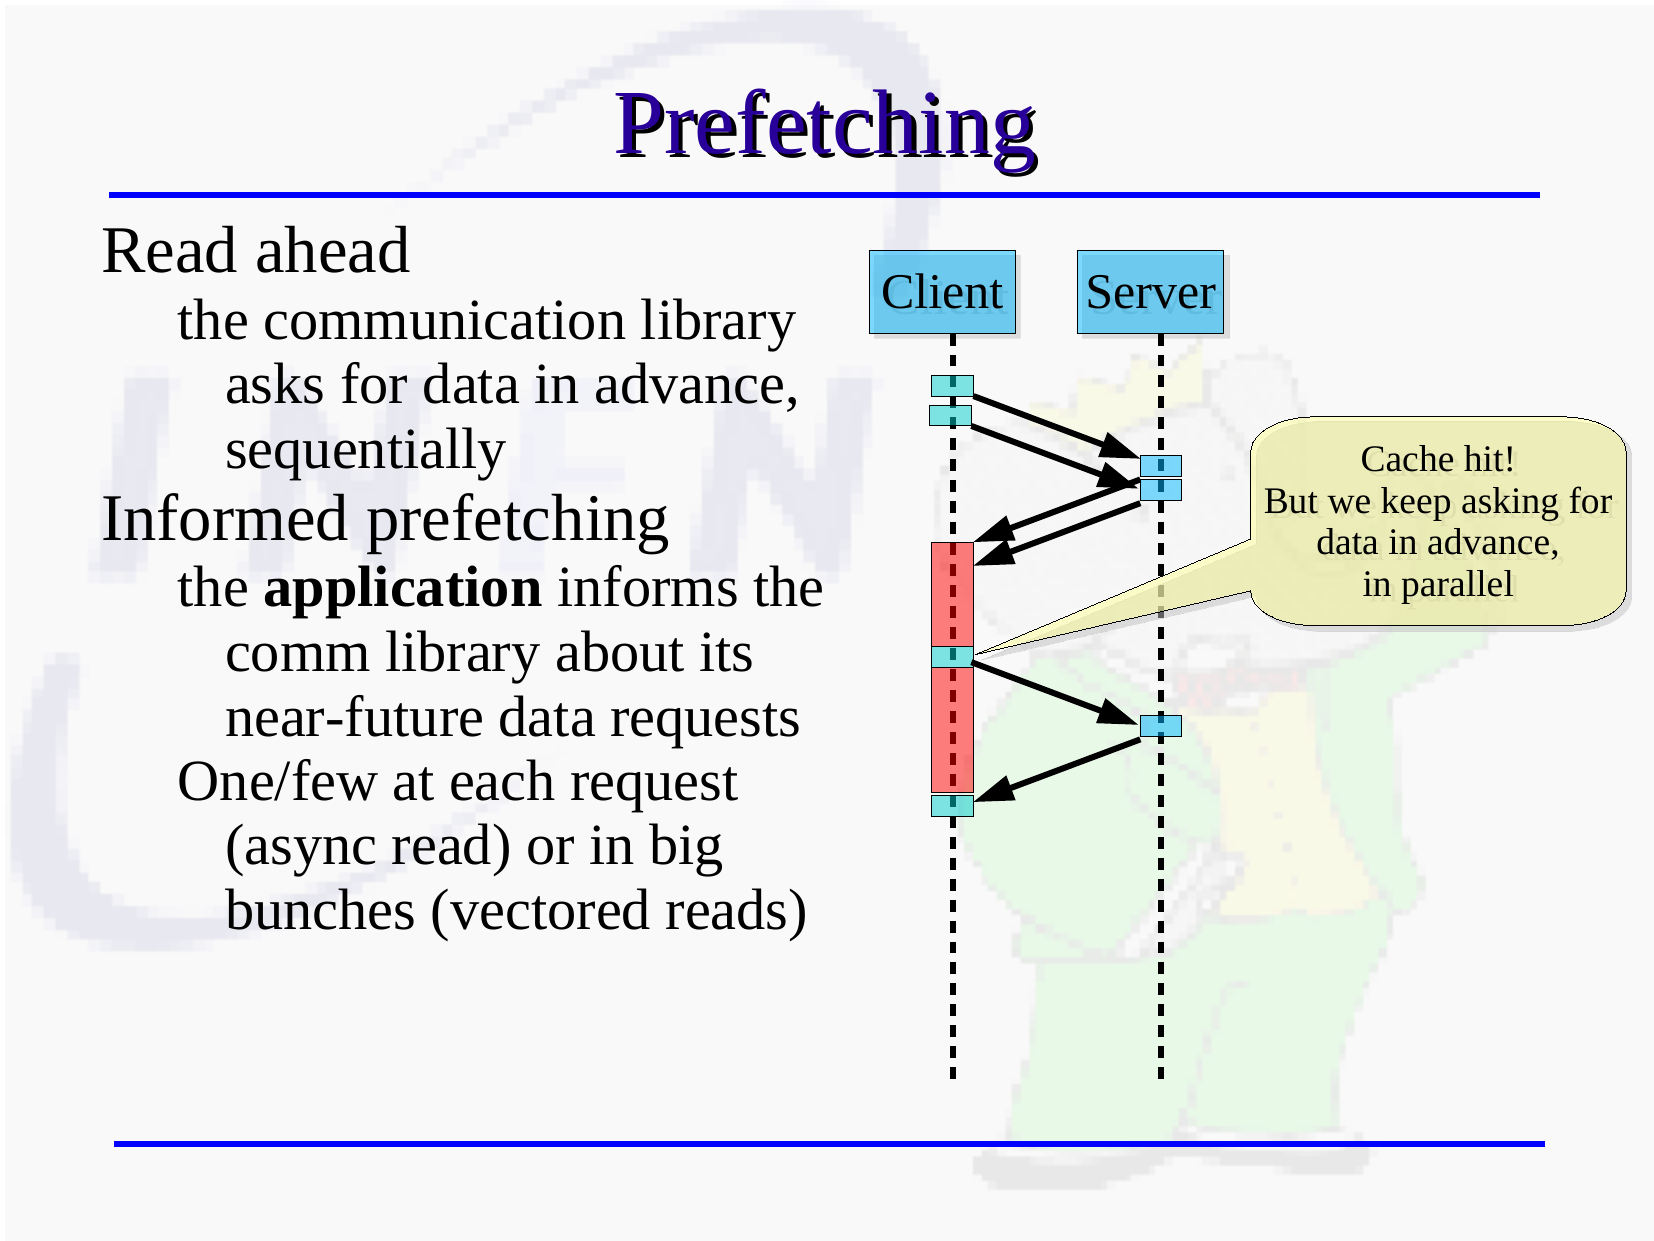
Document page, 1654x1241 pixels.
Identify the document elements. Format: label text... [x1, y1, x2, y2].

text_box [931, 375, 974, 397]
text_box [1140, 479, 1182, 501]
text_box [931, 542, 974, 793]
text_box [931, 795, 974, 817]
text_box Cache hit! But we keep asking for data in advance, in parallel [975, 416, 1627, 655]
text_box [1140, 715, 1182, 737]
title Prefetching [0, 0, 1654, 1241]
text_box [1140, 455, 1182, 477]
text_box Client [869, 250, 1016, 334]
text_box Server [1077, 250, 1224, 334]
text_box [929, 405, 972, 426]
list Read ahead the communication library asks for data in advance, sequentially Informed prefetching the application informs the comm library about its near-future data requests One/few at each request (async read) or in big bunches (vectored reads) [83, 213, 876, 1130]
